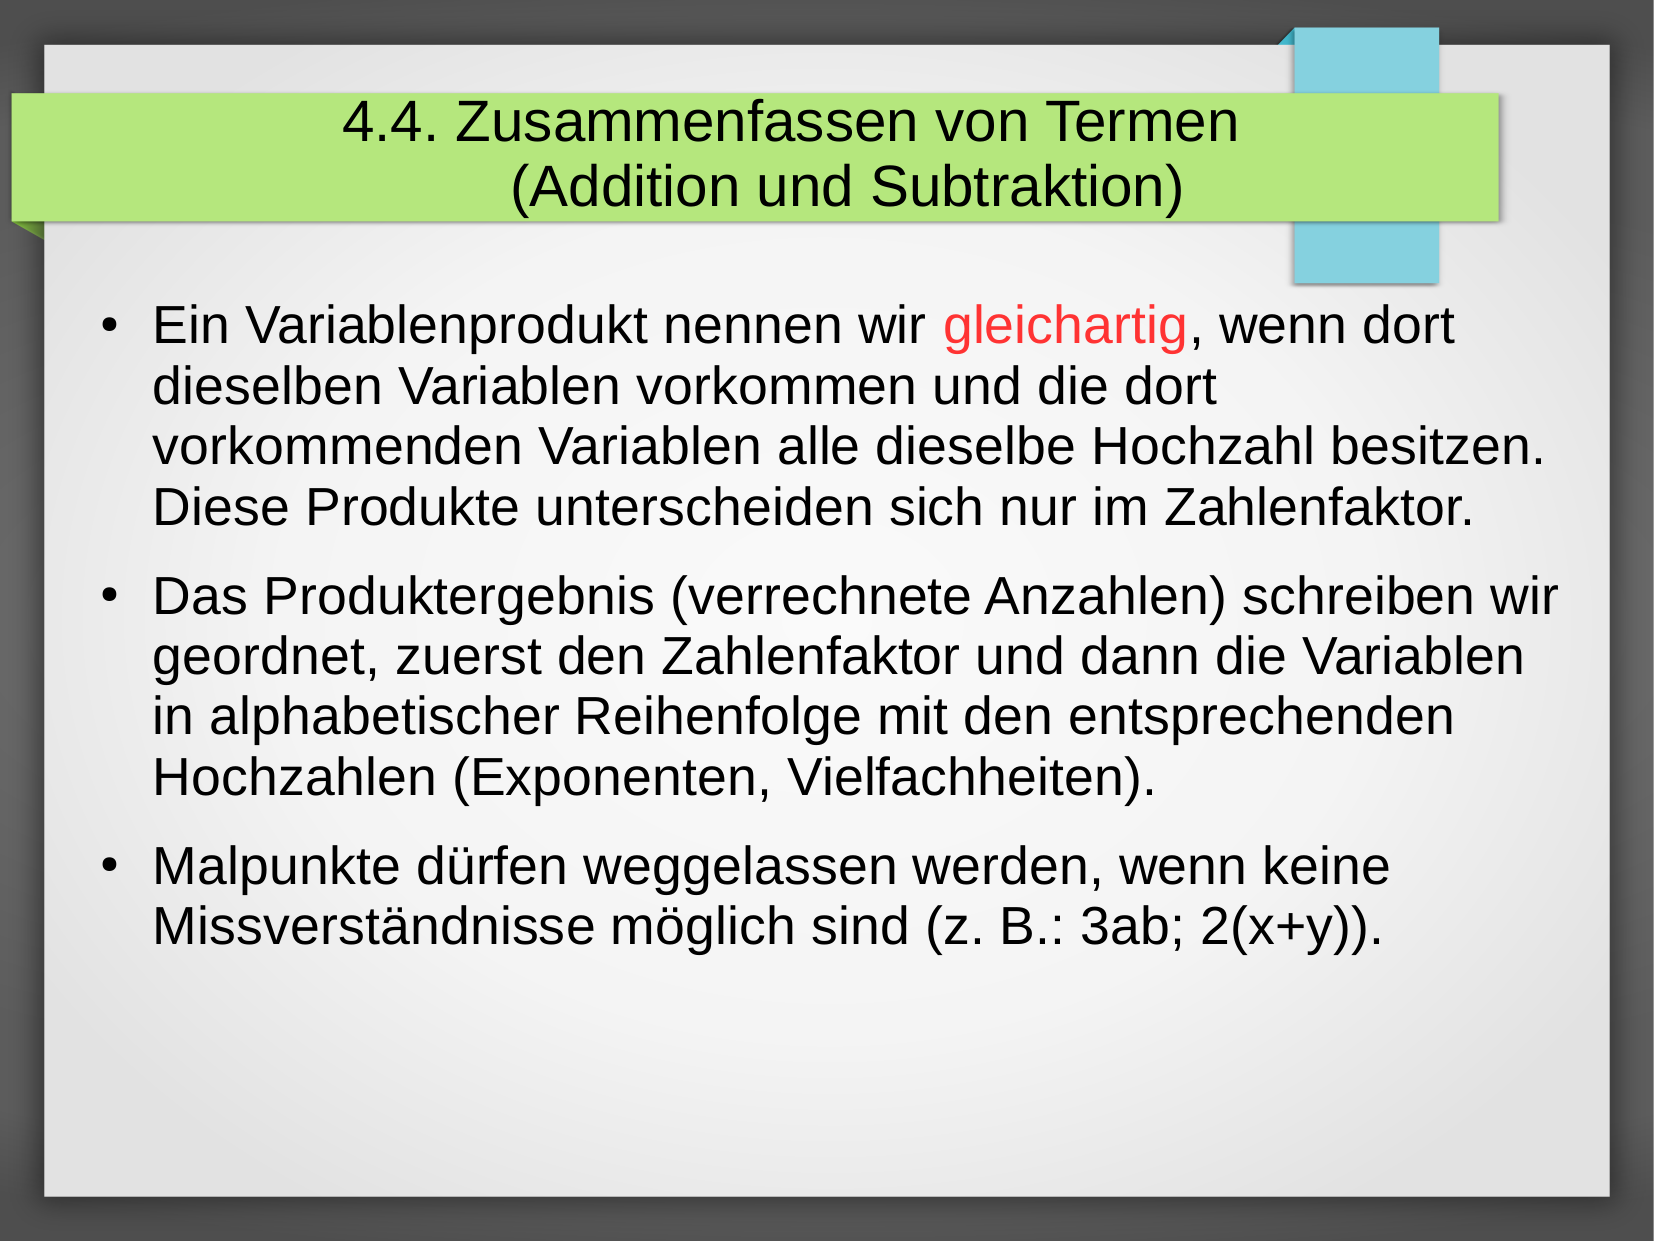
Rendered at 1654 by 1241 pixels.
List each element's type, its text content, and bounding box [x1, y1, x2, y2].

title 4.4. Zusammenfassen von Termen (Addition und Subtraktion) [82, 70, 1501, 239]
list Ein Variablenprodukt nennen wir gleichartig, wenn dort dieselben Variablen vorkommen und die dort vorkommenden Variablen alle dieselbe Hochzahl besitzen. Diese Produkte unterscheiden sich nur im Zahlenfaktor. Das Produktergebnis (verrechnete Anzahlen) schreiben wir geordnet, zuerst den Zahlenfaktor und dann die Variablen in alphabetischer Reihenfolge mit den entsprechenden Hochzahlen (Exponenten, Vielfachheiten). Malpunkte dürfen weggelassen werden, wenn keine Missverständnisse möglich sind (z. B.: 3ab; 2(x+y)). [82, 295, 1571, 1015]
picture [0, 0, 1654, 1241]
